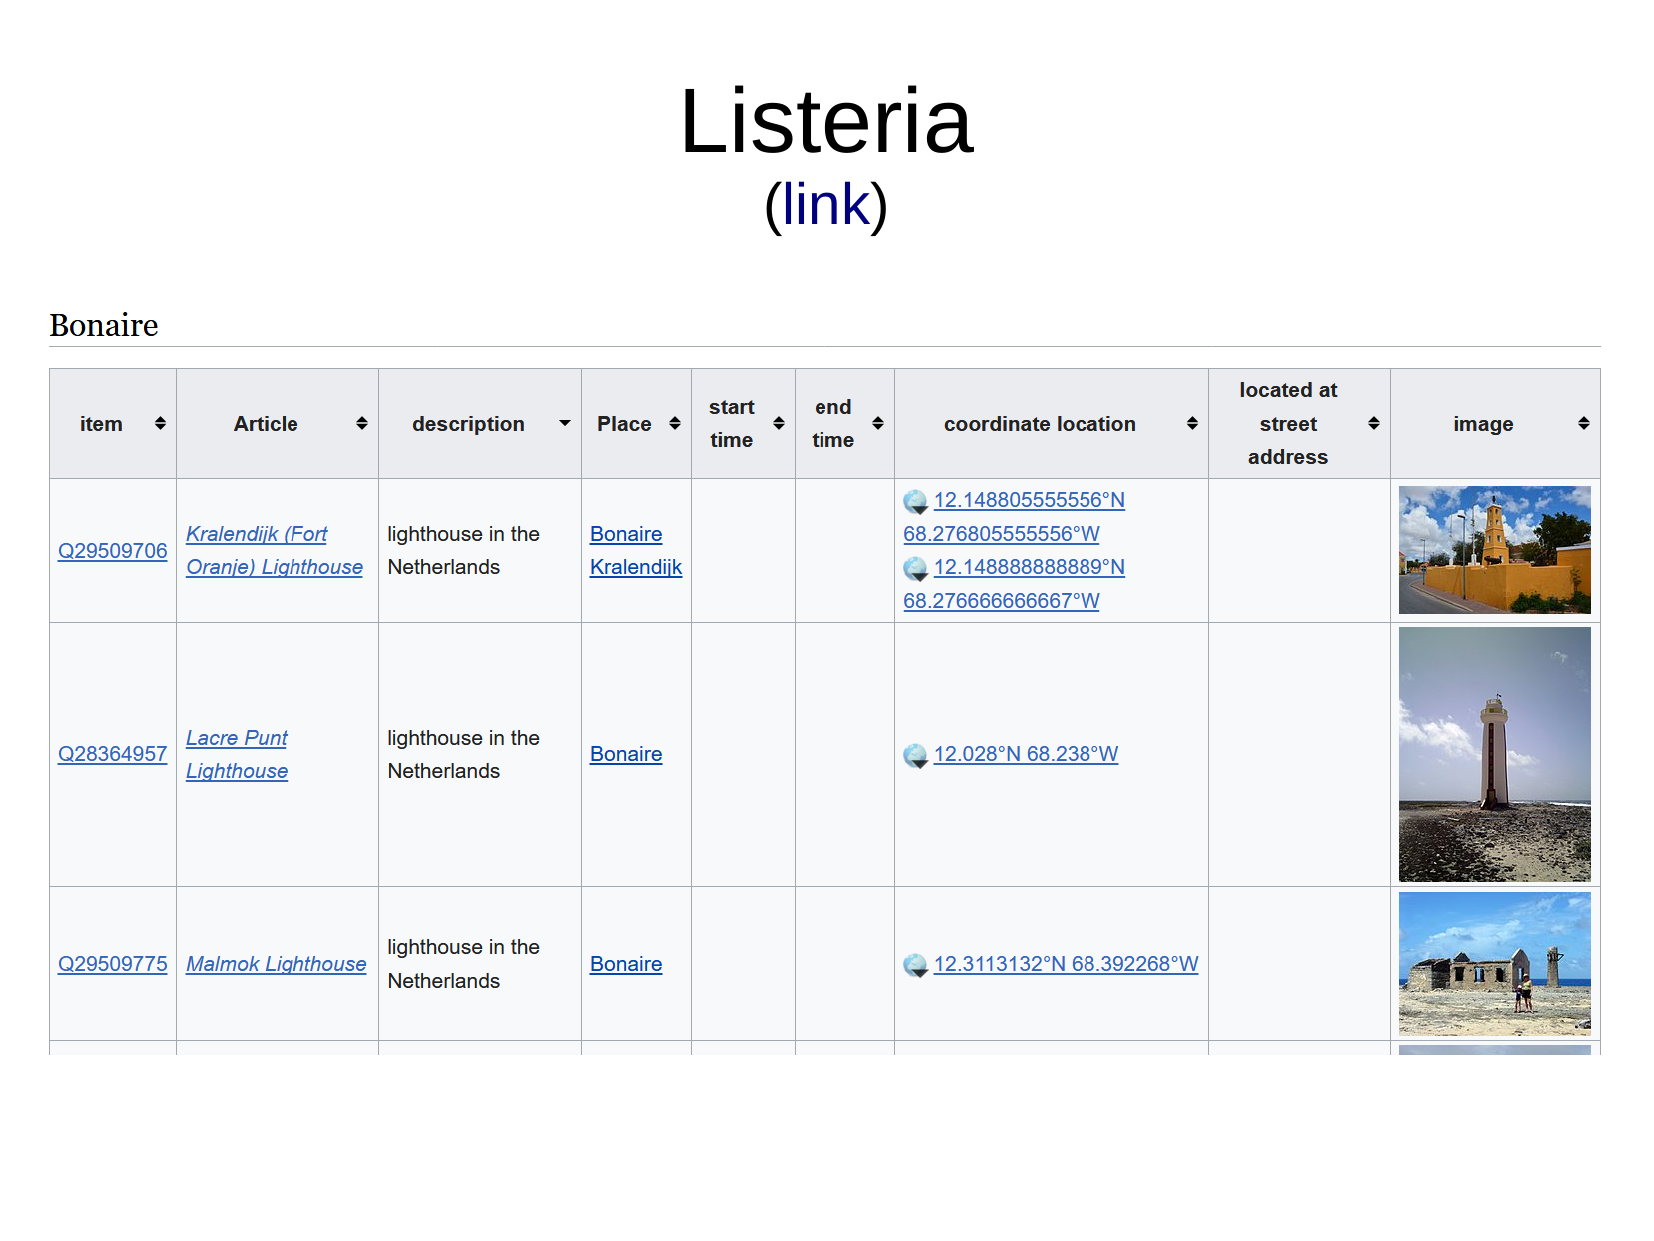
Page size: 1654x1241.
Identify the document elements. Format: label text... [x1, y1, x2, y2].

picture [28, 293, 1616, 1055]
title Listeria (link) [82, 49, 1571, 257]
